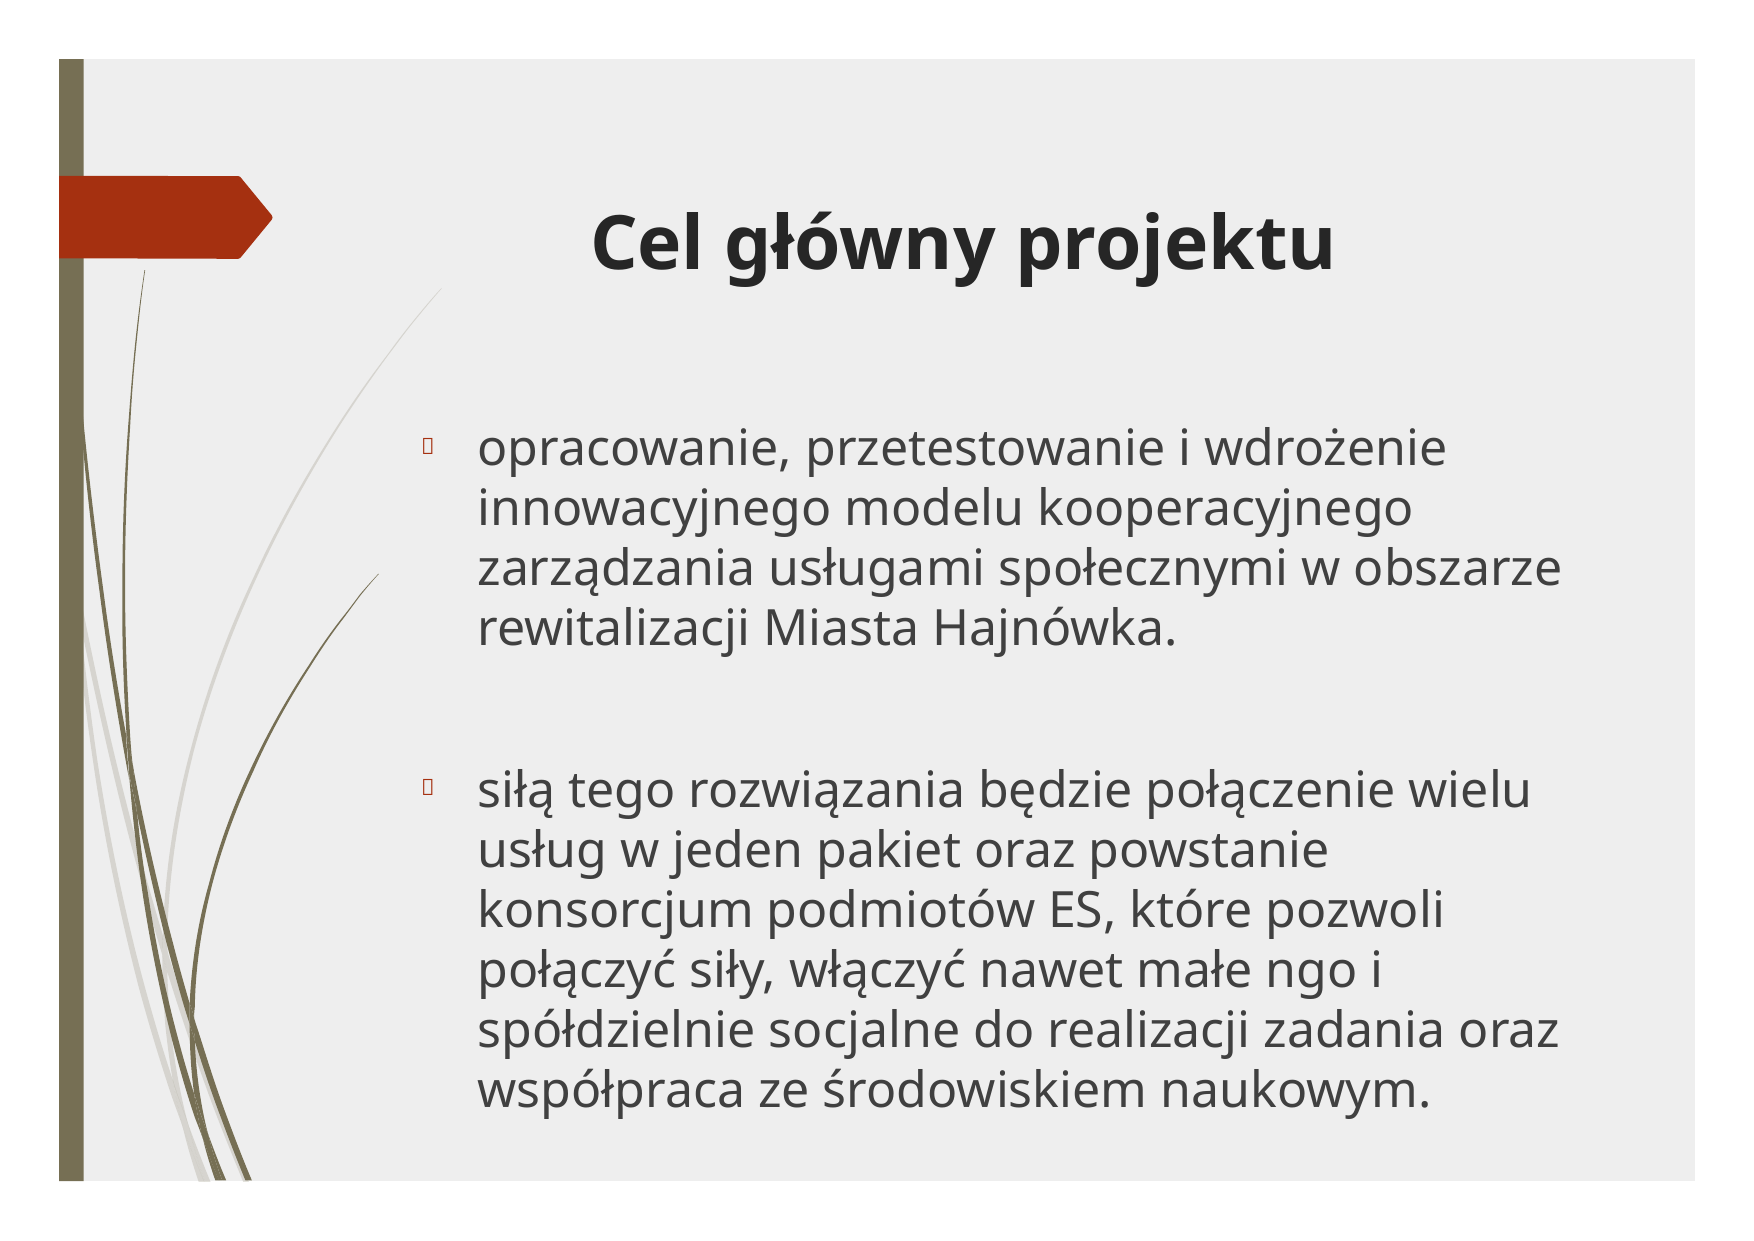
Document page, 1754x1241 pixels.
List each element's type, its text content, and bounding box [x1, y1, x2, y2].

title Cel główny projektu [366, 187, 1562, 397]
list opracowanie, przetestowanie i wdrożenie innowacyjnego modelu kooperacyjnego zarządzania usługami społecznymi w obszarze rewitalizacji Miasta Hajnówka. siłą tego rozwiązania będzie połączenie wielu usług w jeden pakiet oraz powstanie konsorcjum podmiotów ES, które pozwoli połączyć siły, włączyć nawet małe ngo i spółdzielnie socjalne do realizacji zadania oraz współpraca ze środowiskiem naukowym. [406, 408, 1603, 1027]
